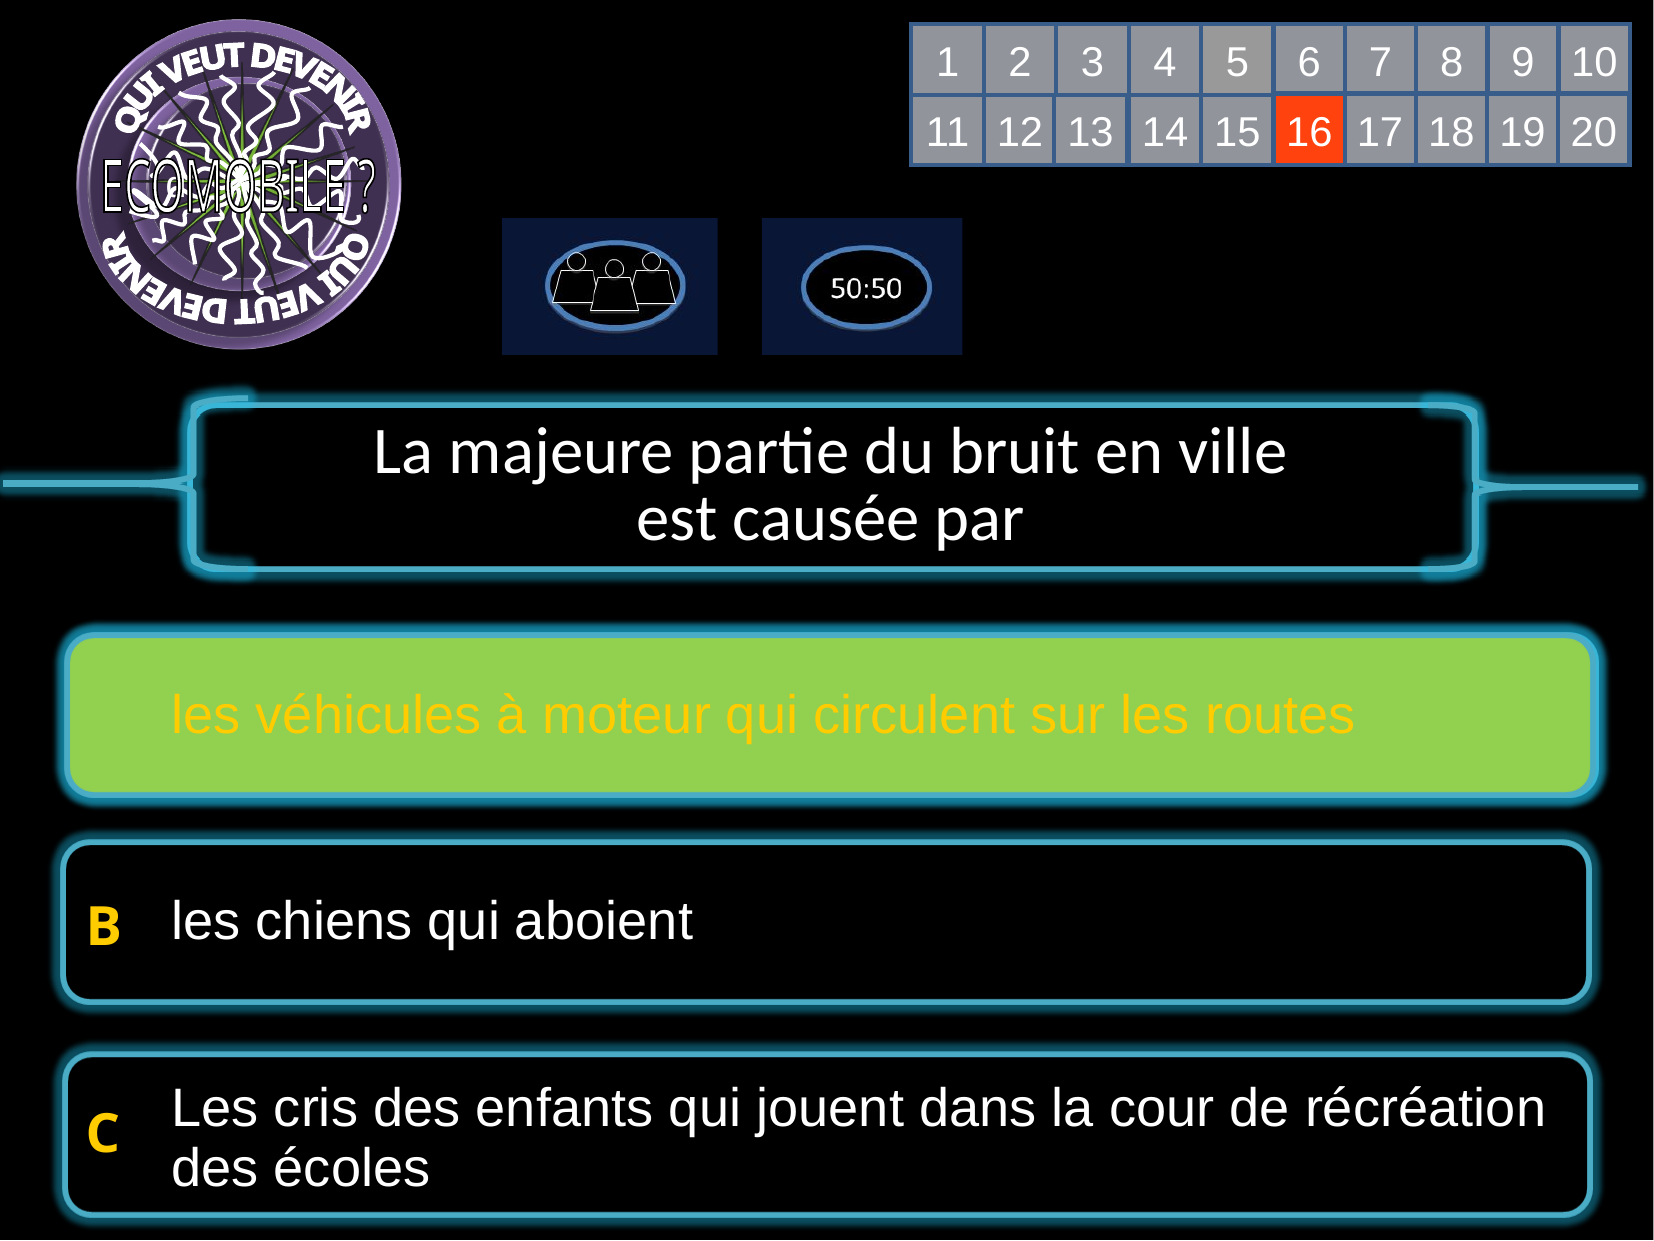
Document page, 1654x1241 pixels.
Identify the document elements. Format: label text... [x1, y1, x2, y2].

title La majeure partie du bruit en ville est causée par [200, 407, 1477, 573]
text_box 5 [1201, 24, 1273, 94]
text_box 14 [1128, 94, 1201, 166]
text_box 20 [1558, 93, 1630, 166]
text_box 18 [1415, 93, 1486, 166]
picture [0, 377, 1654, 591]
text_box 11 [911, 94, 983, 166]
text_box 6 [1273, 24, 1344, 93]
list les véhicules à moteur qui circulent sur les routes [171, 643, 1571, 786]
text_box 15 [1201, 94, 1273, 166]
text_box 1 [911, 24, 983, 94]
picture [43, 822, 1609, 1022]
text_box 12 [983, 94, 1054, 166]
text_box 8 [1416, 24, 1487, 93]
text_box 3 [1056, 24, 1128, 95]
text_box 17 [1345, 93, 1415, 166]
text_box 10 [1558, 24, 1630, 93]
text_box 2 [983, 24, 1056, 94]
list les chiens qui aboient [171, 850, 1571, 993]
picture [45, 1034, 1610, 1235]
text_box 9 [1487, 24, 1558, 93]
text_box 16 [1273, 93, 1345, 166]
list Les cris des enfants qui jouent dans la cour de récréation des écoles [171, 1066, 1571, 1209]
text_box 7 [1344, 24, 1416, 93]
picture [53, 18, 402, 370]
text_box 19 [1486, 93, 1558, 166]
text_box 13 [1054, 94, 1127, 166]
picture [47, 615, 1616, 815]
text_box 4 [1128, 24, 1201, 94]
